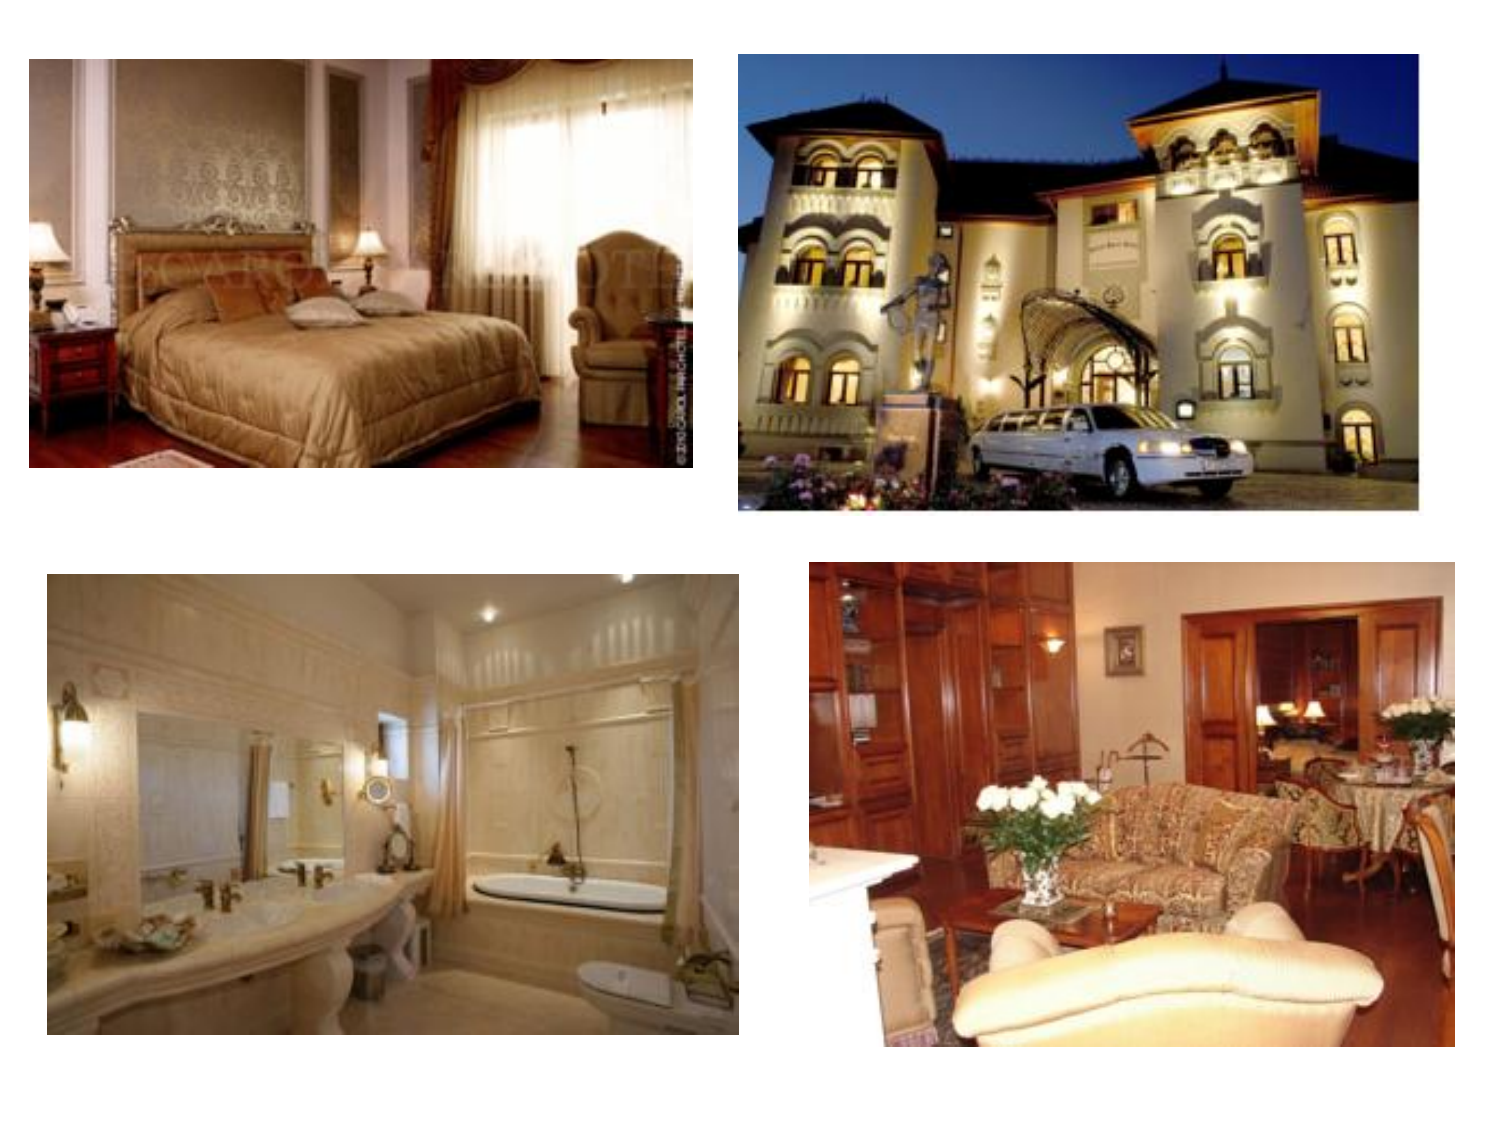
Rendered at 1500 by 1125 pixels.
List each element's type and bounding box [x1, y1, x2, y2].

picture [29, 59, 693, 468]
picture [809, 562, 1455, 1047]
picture [47, 574, 739, 1035]
picture [738, 54, 1424, 516]
